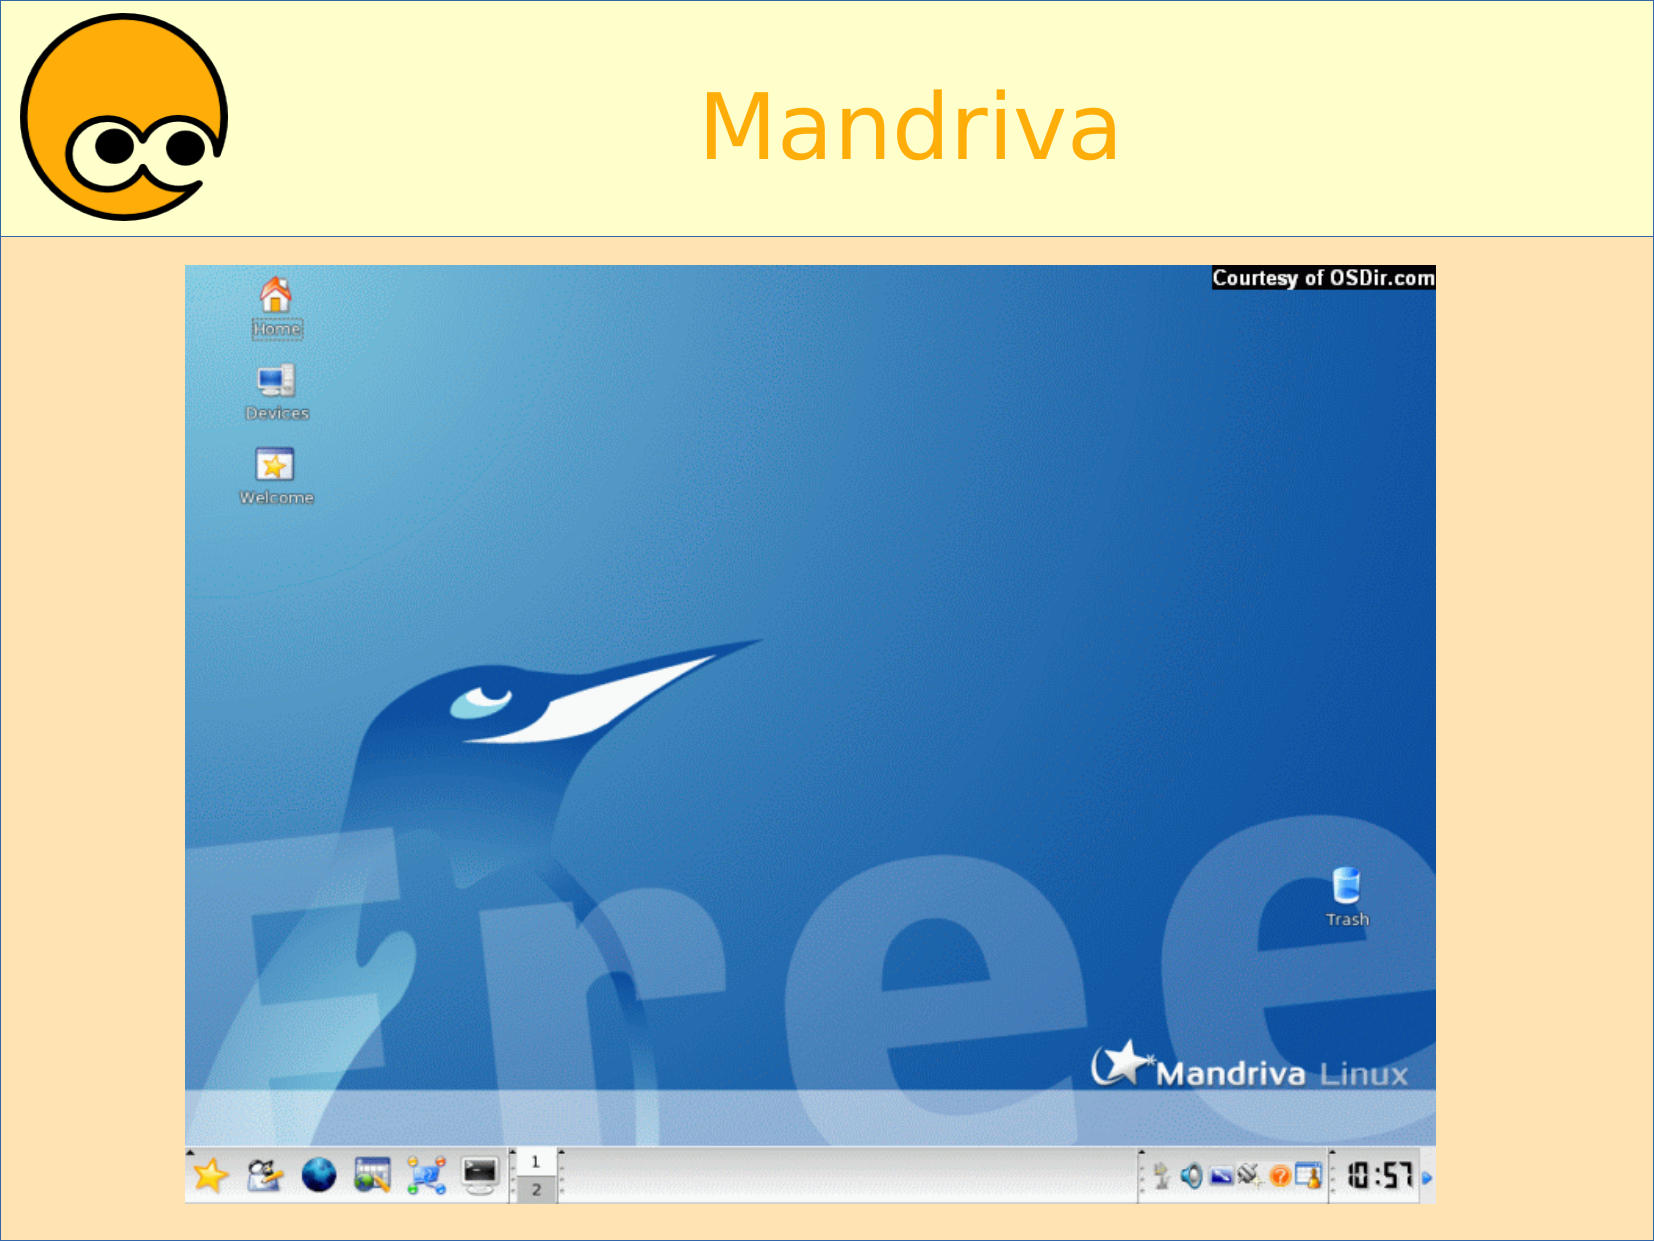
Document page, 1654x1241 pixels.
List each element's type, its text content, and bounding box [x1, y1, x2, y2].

title Mandriva [252, 49, 1571, 207]
picture [185, 265, 1436, 1204]
picture [20, 13, 228, 221]
